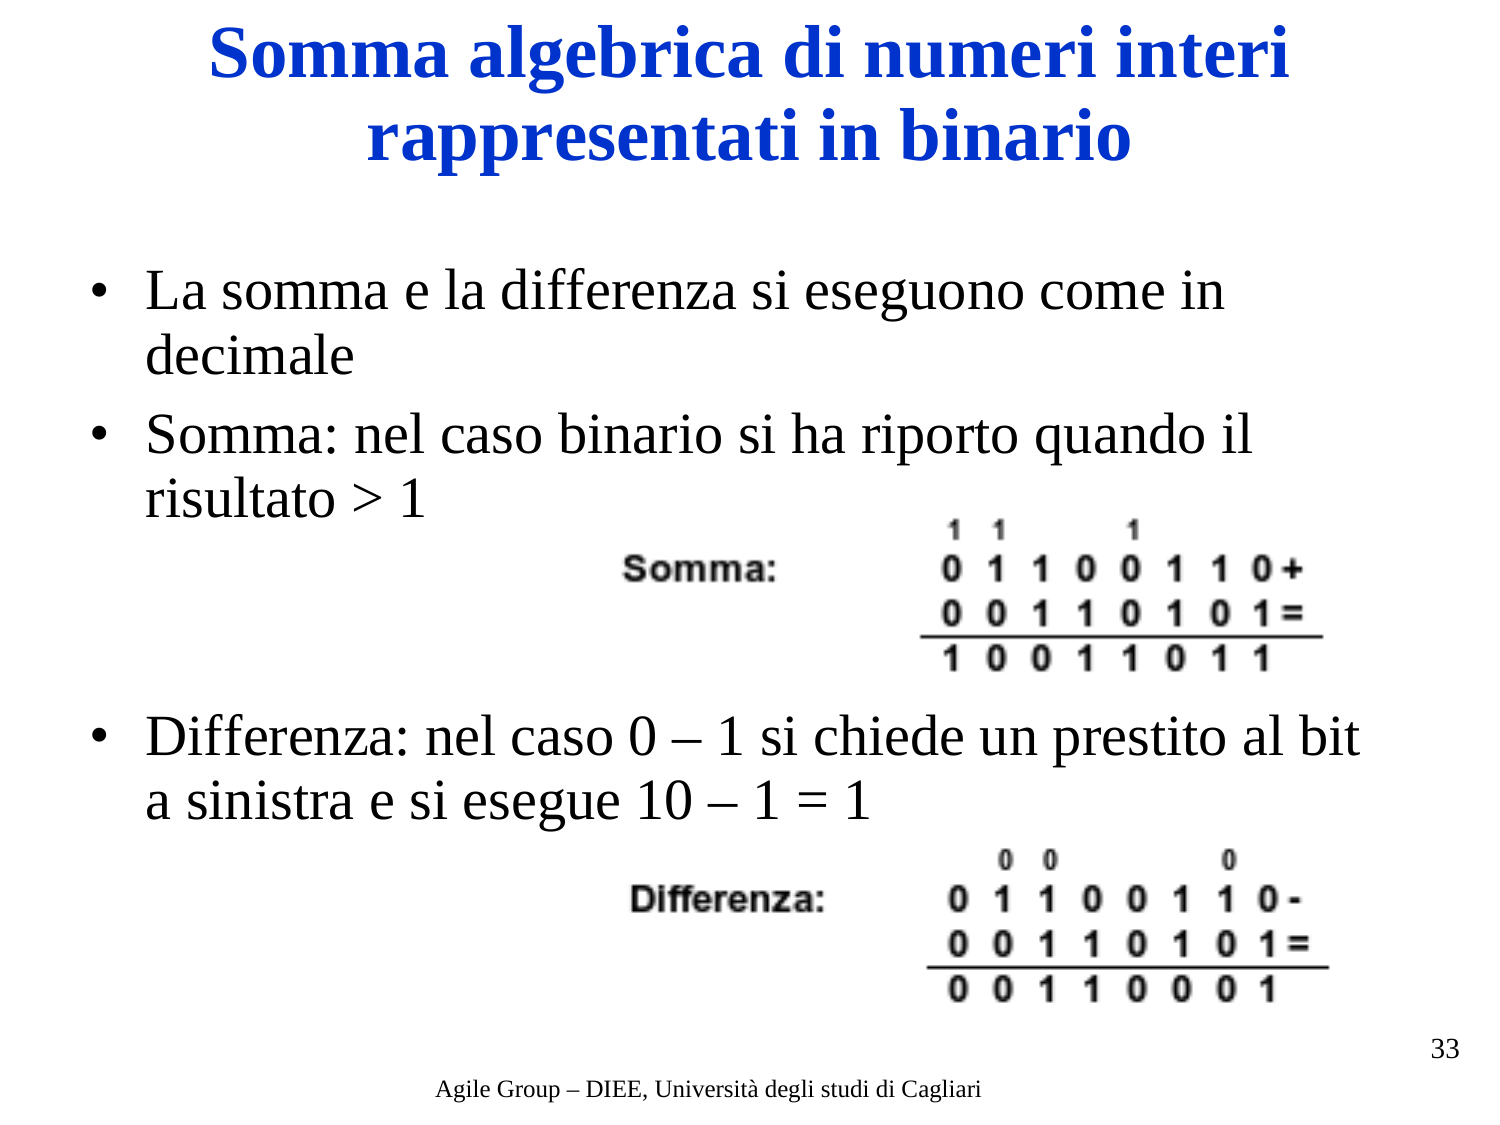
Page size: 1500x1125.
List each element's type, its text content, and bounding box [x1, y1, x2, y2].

picture [617, 502, 1327, 693]
picture [624, 832, 1333, 1024]
title Somma algebrica di numeri interi rappresentati in binario [112, 3, 1388, 185]
list La somma e la differenza si eseguono come in decimale Somma: nel caso binario si ha riporto quando il risultato > 1 Differenza: nel caso 0 – 1 si chiede un prestito al bit a sinistra e si esegue 10 – 1 = 1 [74, 249, 1417, 919]
